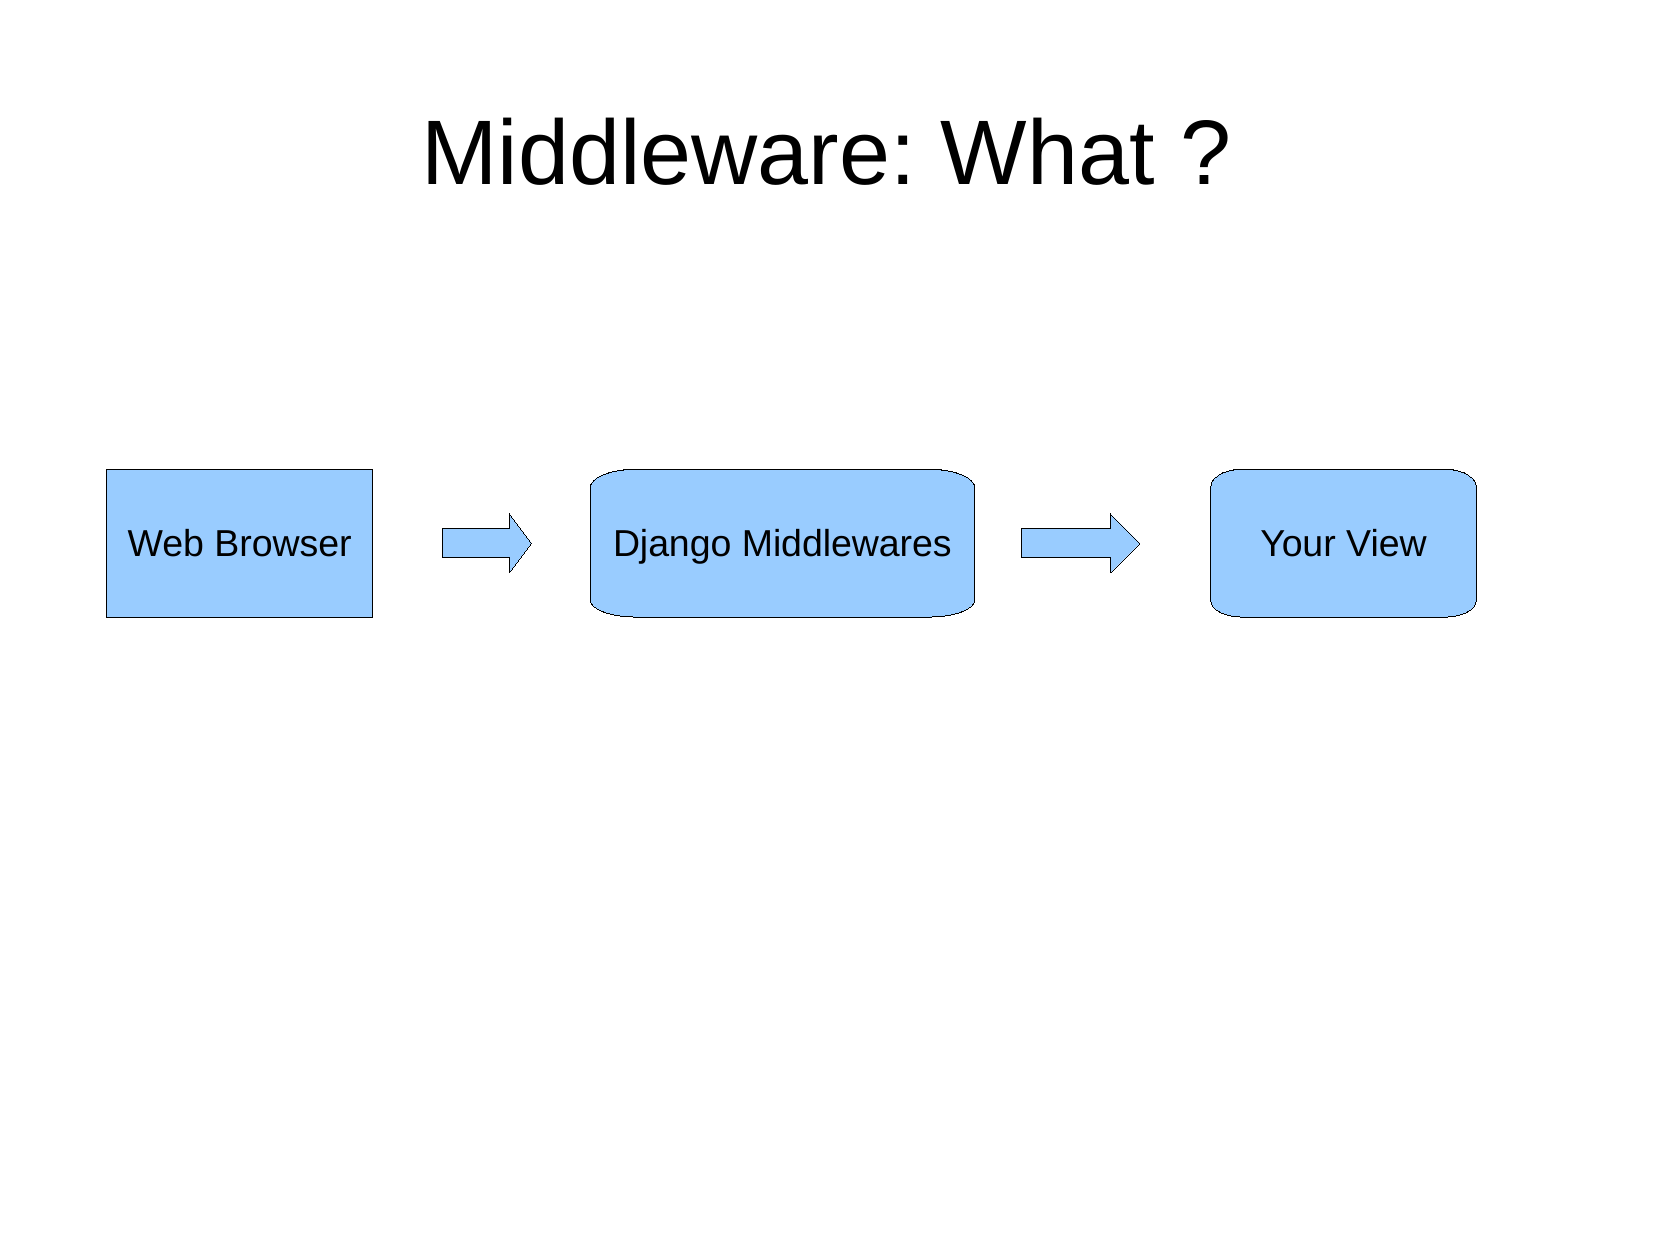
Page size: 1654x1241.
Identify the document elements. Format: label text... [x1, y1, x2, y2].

text_box Your View [1210, 469, 1477, 618]
title Middleware: What ? [82, 49, 1571, 257]
text_box [1021, 513, 1140, 573]
text_box Django Middlewares [590, 469, 975, 618]
text_box [442, 513, 532, 573]
text_box Web Browser [106, 469, 373, 618]
